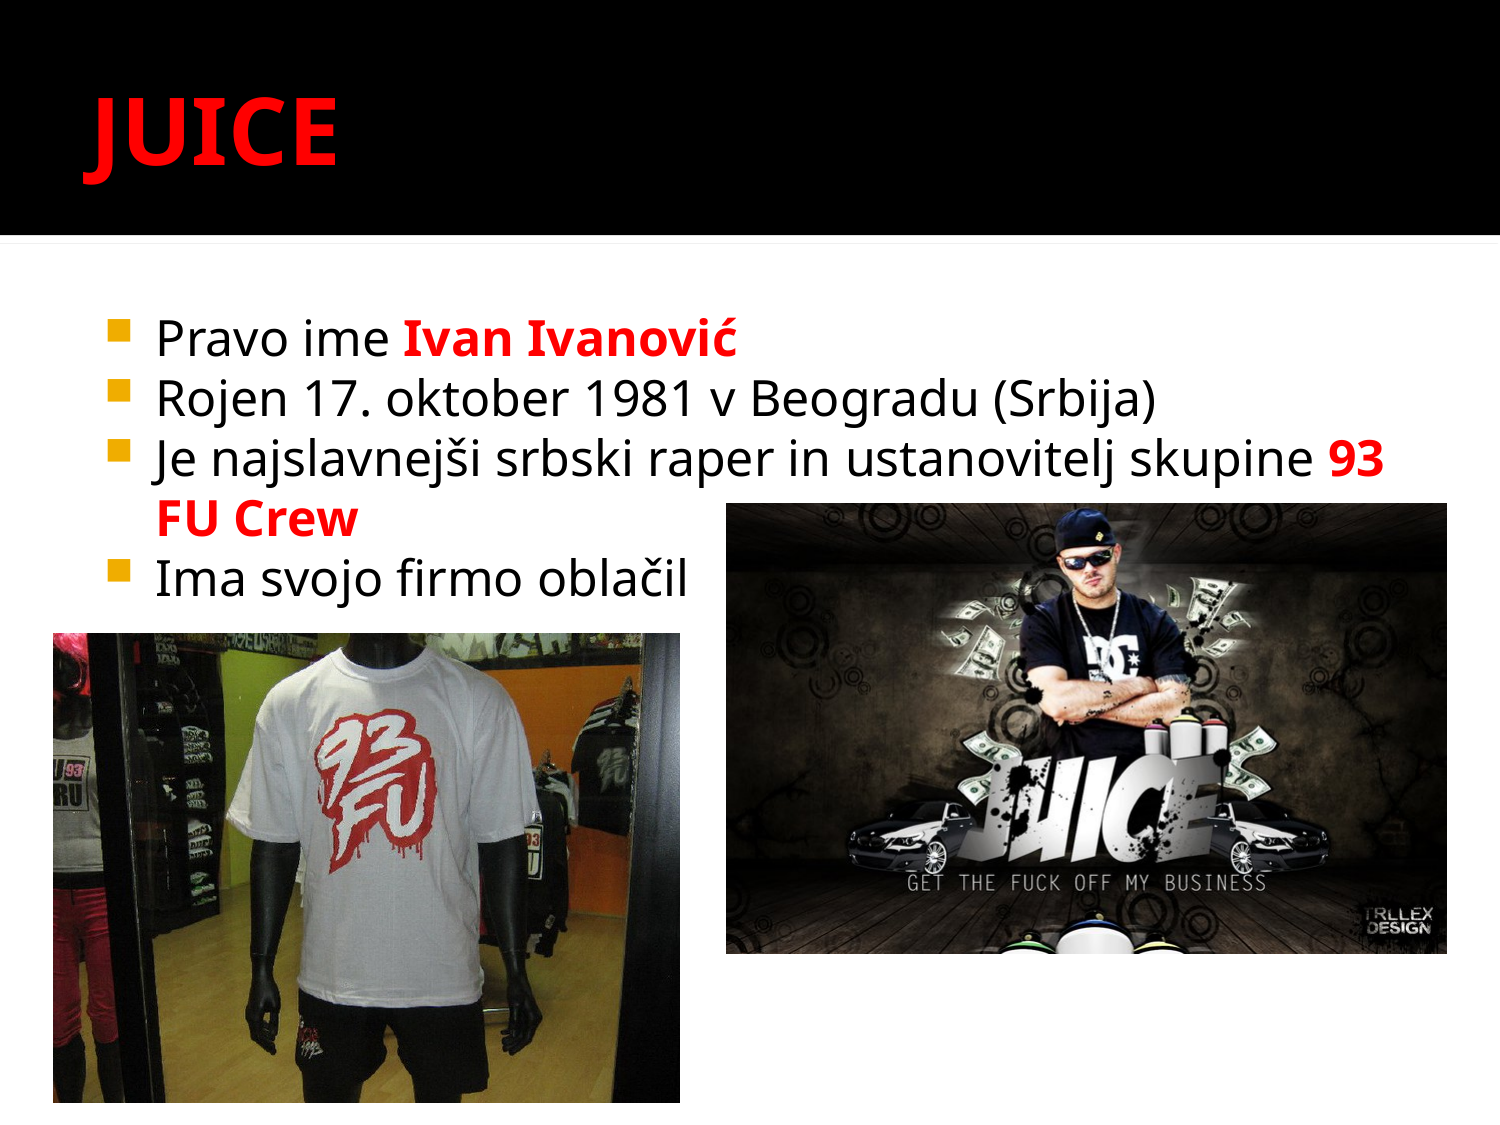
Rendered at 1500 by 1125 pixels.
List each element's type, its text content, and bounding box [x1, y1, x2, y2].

picture [53, 633, 680, 1103]
list Pravo ime Ivan Ivanović Rojen 17. oktober 1981 v Beogradu (Srbija) Je najslavnejši srbski raper in ustanovitelj skupine 93 FU Crew Ima svojo firmo oblačil [75, 291, 1425, 1050]
picture [726, 503, 1447, 954]
title JUICE [75, 25, 1425, 231]
